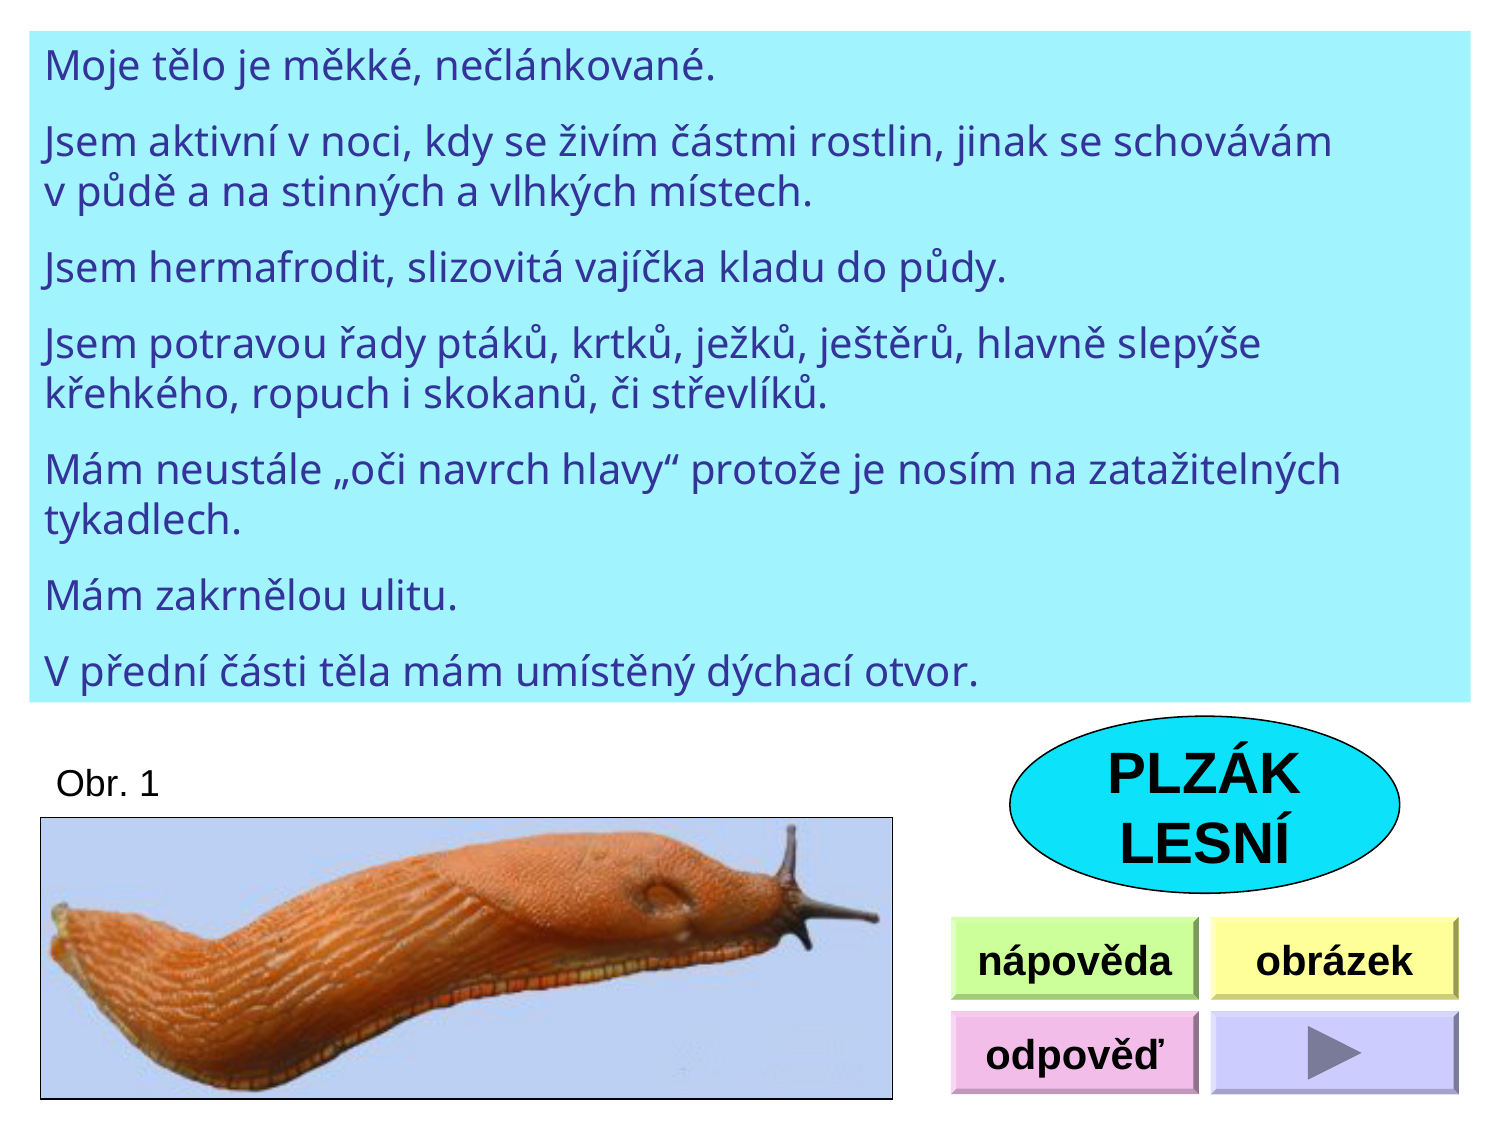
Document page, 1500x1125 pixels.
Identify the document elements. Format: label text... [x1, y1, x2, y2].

text_box Obr. 1 [41, 751, 195, 812]
text_box Moje tělo je měkké, nečlánkované. Jsem aktivní v noci, kdy se živím částmi rostlin, jinak se schovávám v půdě a na stinných a vlhkých místech. Jsem hermafrodit, slizovitá vajíčka kladu do půdy. Jsem potravou řady ptáků, krtků, ježků, ještěrů, hlavně slepýše křehkého, ropuch i skokanů, či střevlíků. Mám neustále „oči navrch hlavy“ protože je nosím na zatažitelných tykadlech. Mám zakrnělou ulitu. V přední části těla mám umístěný dýchací otvor. [29, 30, 1471, 703]
text_box [1211, 1011, 1459, 1095]
text_box nápověda [957, 923, 1193, 994]
picture [41, 818, 892, 1099]
text_box odpověď [957, 1017, 1193, 1088]
text_box PLZÁK LESNÍ [1009, 716, 1400, 894]
text_box obrázek [1217, 923, 1453, 994]
